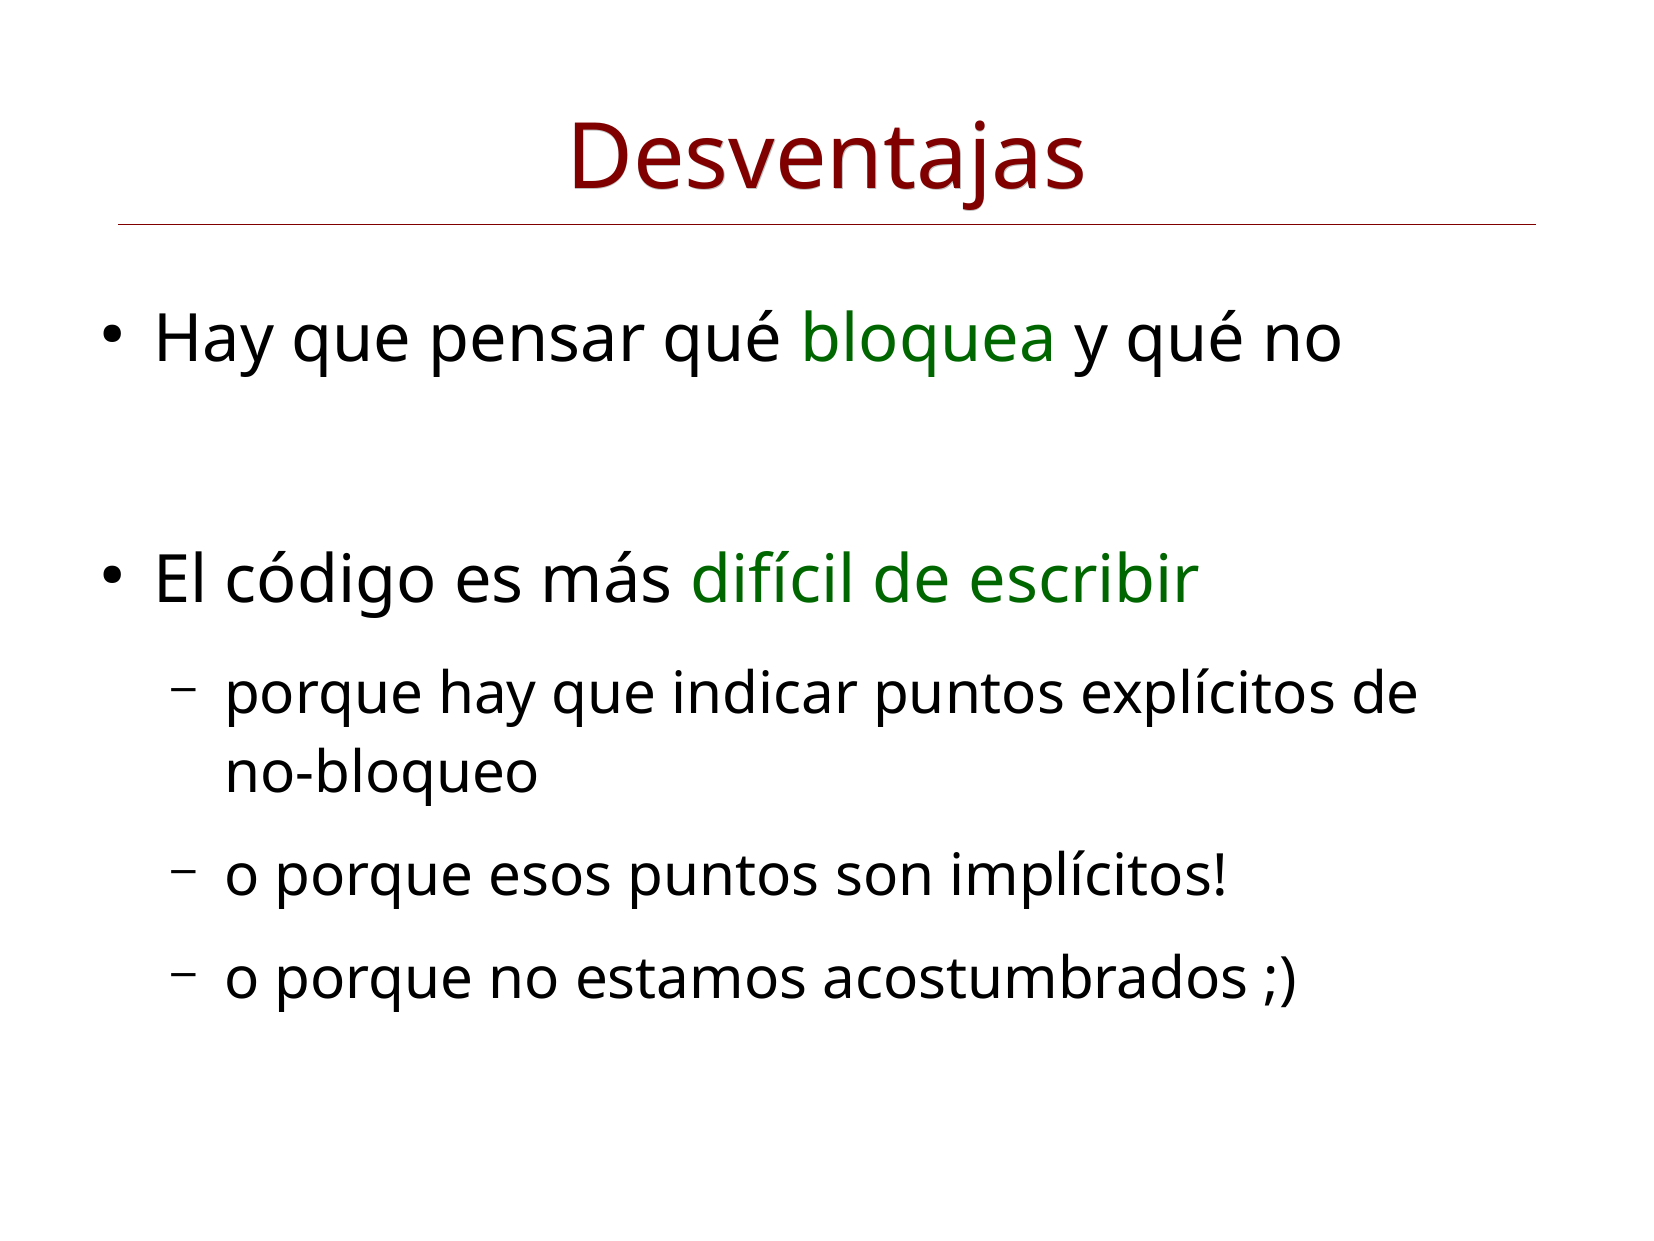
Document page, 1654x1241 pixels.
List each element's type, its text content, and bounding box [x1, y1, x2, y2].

list Hay que pensar qué bloquea y qué no El código es más difícil de escribir porque hay que indicar puntos explícitos de no-bloqueo o porque esos puntos son implícitos! o porque no estamos acostumbrados ;) [82, 290, 1453, 1217]
title Desventajas [82, 49, 1571, 257]
